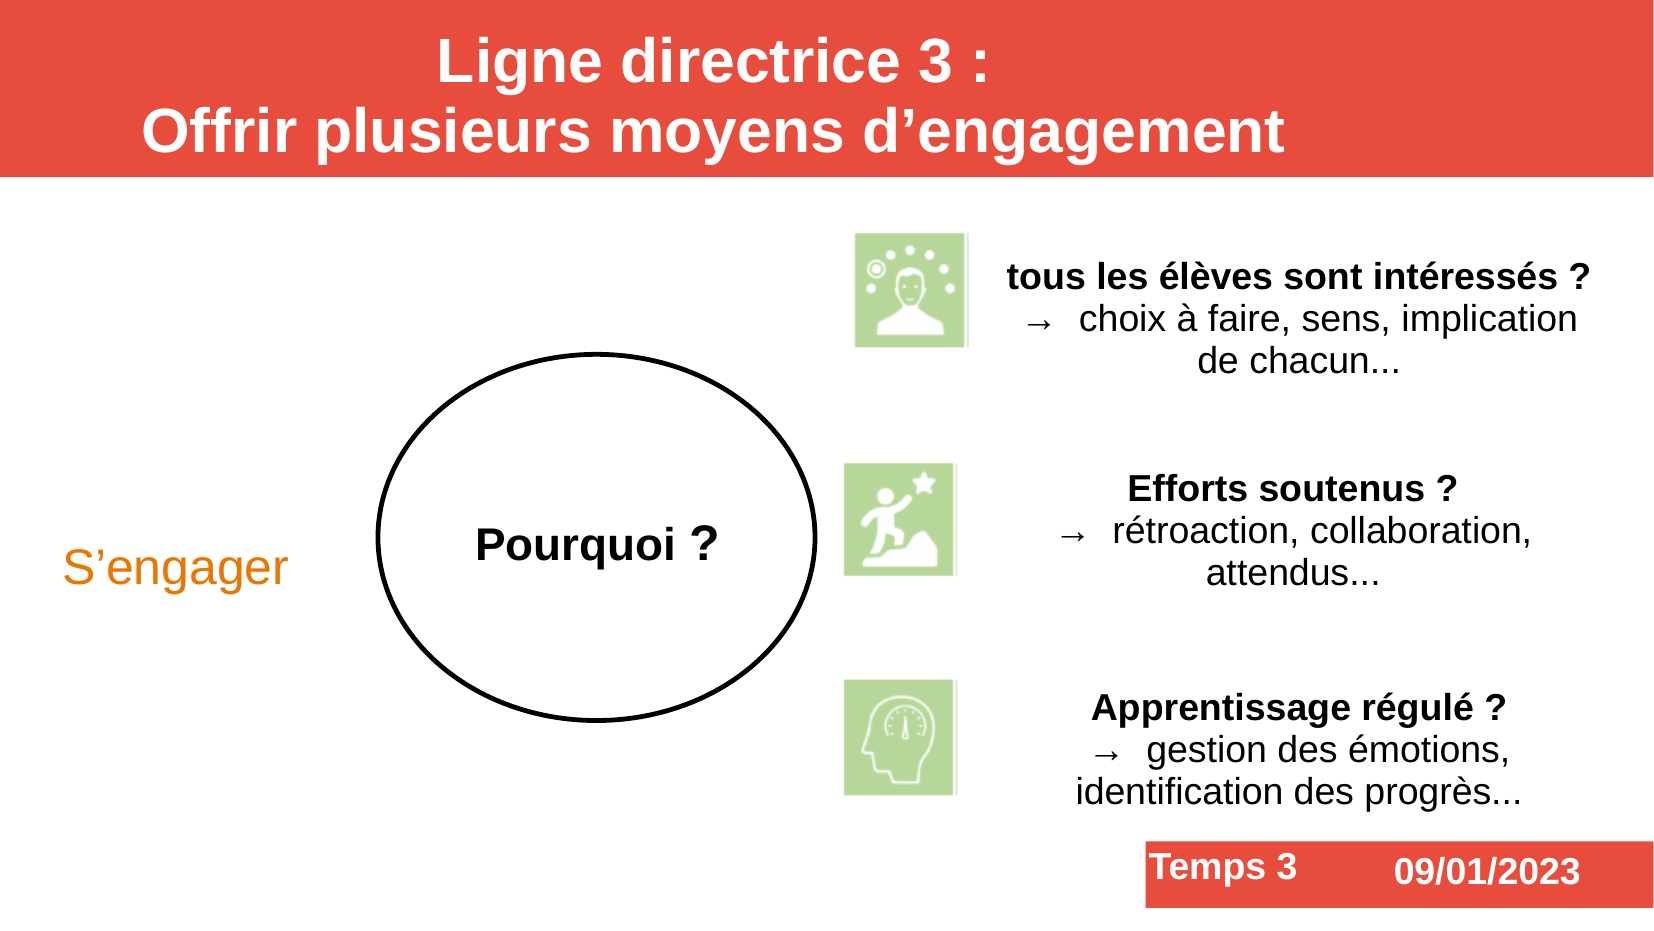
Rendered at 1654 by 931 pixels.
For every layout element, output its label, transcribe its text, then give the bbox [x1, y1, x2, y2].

text_box Pourquoi ? [460, 507, 735, 579]
text_box Efforts soutenus ? → rétroaction, collaboration, attendus... [956, 460, 1630, 686]
picture [838, 437, 958, 591]
title Ligne directrice 3 : Offrir plusieurs moyens d’engagement [141, 54, 1607, 166]
text_box tous les élèves sont intéressés ? → choix à faire, sens, implication de chacun... [980, 247, 1619, 460]
picture [838, 661, 958, 827]
picture [849, 224, 969, 355]
text_box Apprentissage régulé ? → gestion des émotions, identification des progrès... [992, 679, 1607, 863]
text_box S’engager [47, 531, 390, 615]
text_box Temps 3 [1133, 838, 1335, 931]
